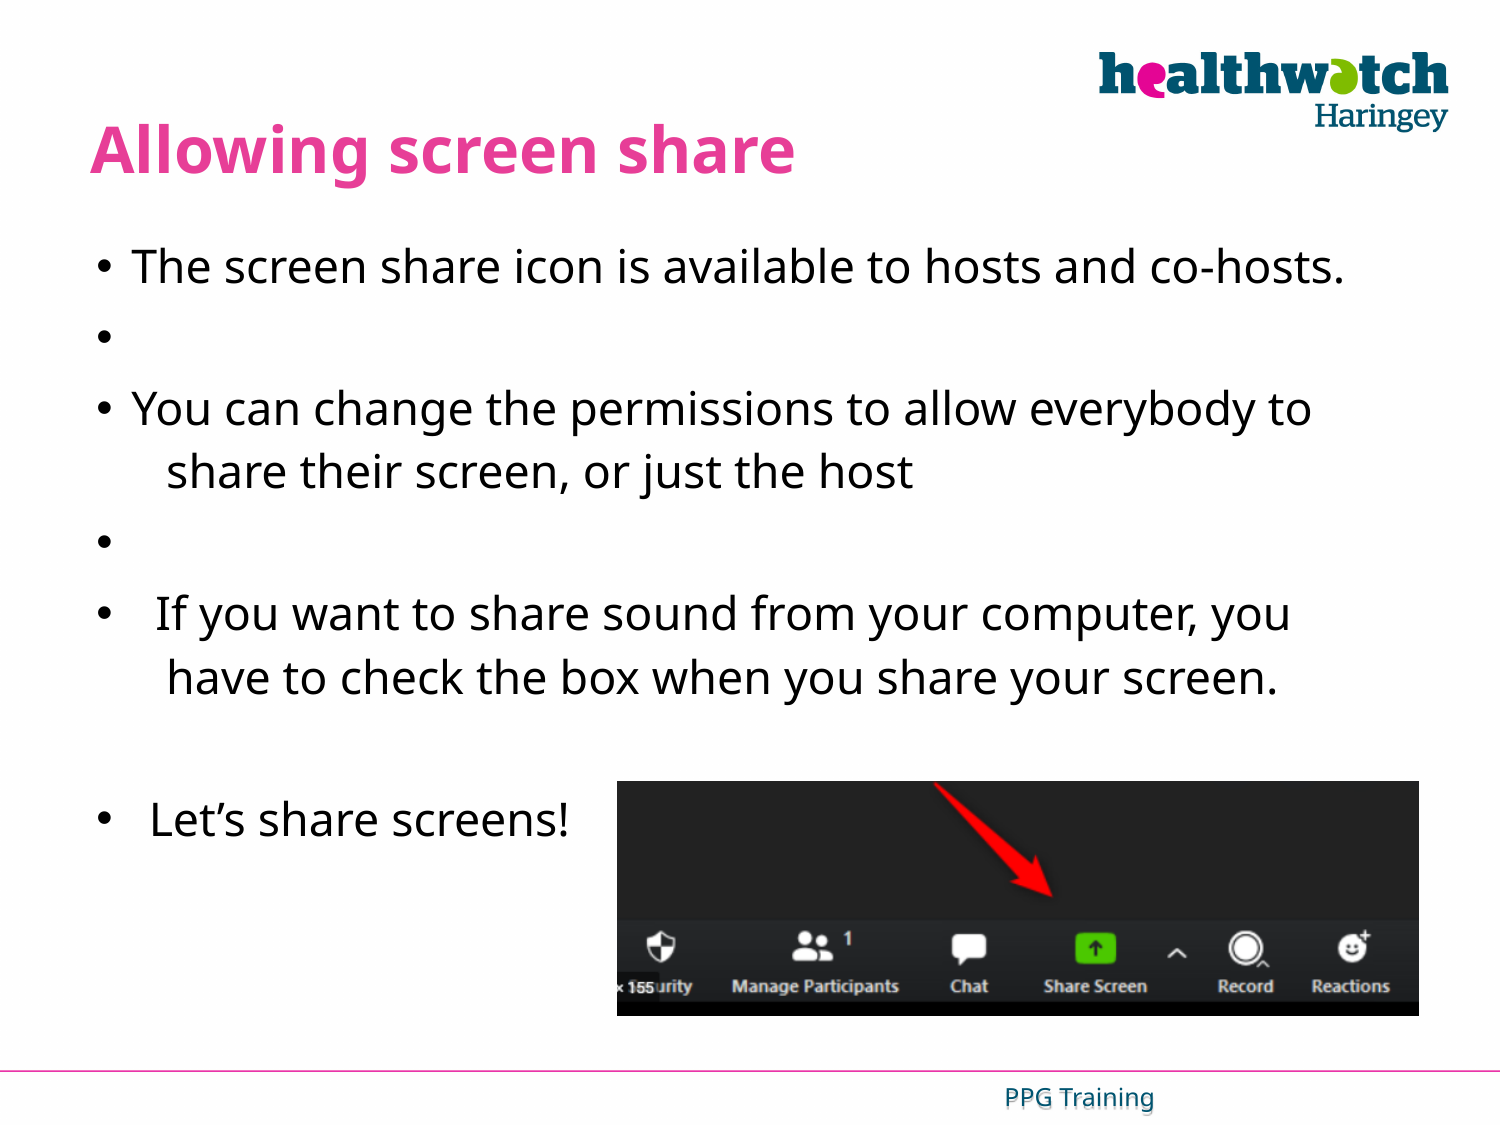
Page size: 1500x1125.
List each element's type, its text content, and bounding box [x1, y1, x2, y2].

picture [617, 781, 1419, 1016]
list The screen share icon is available to hosts and co-hosts. You can change the permissions to allow everybody to share their screen, or just the host If you want to share sound from your computer, you have to check the box when you share your screen. Let’s share screens! [81, 226, 1362, 908]
title Allowing screen share [75, 96, 855, 312]
